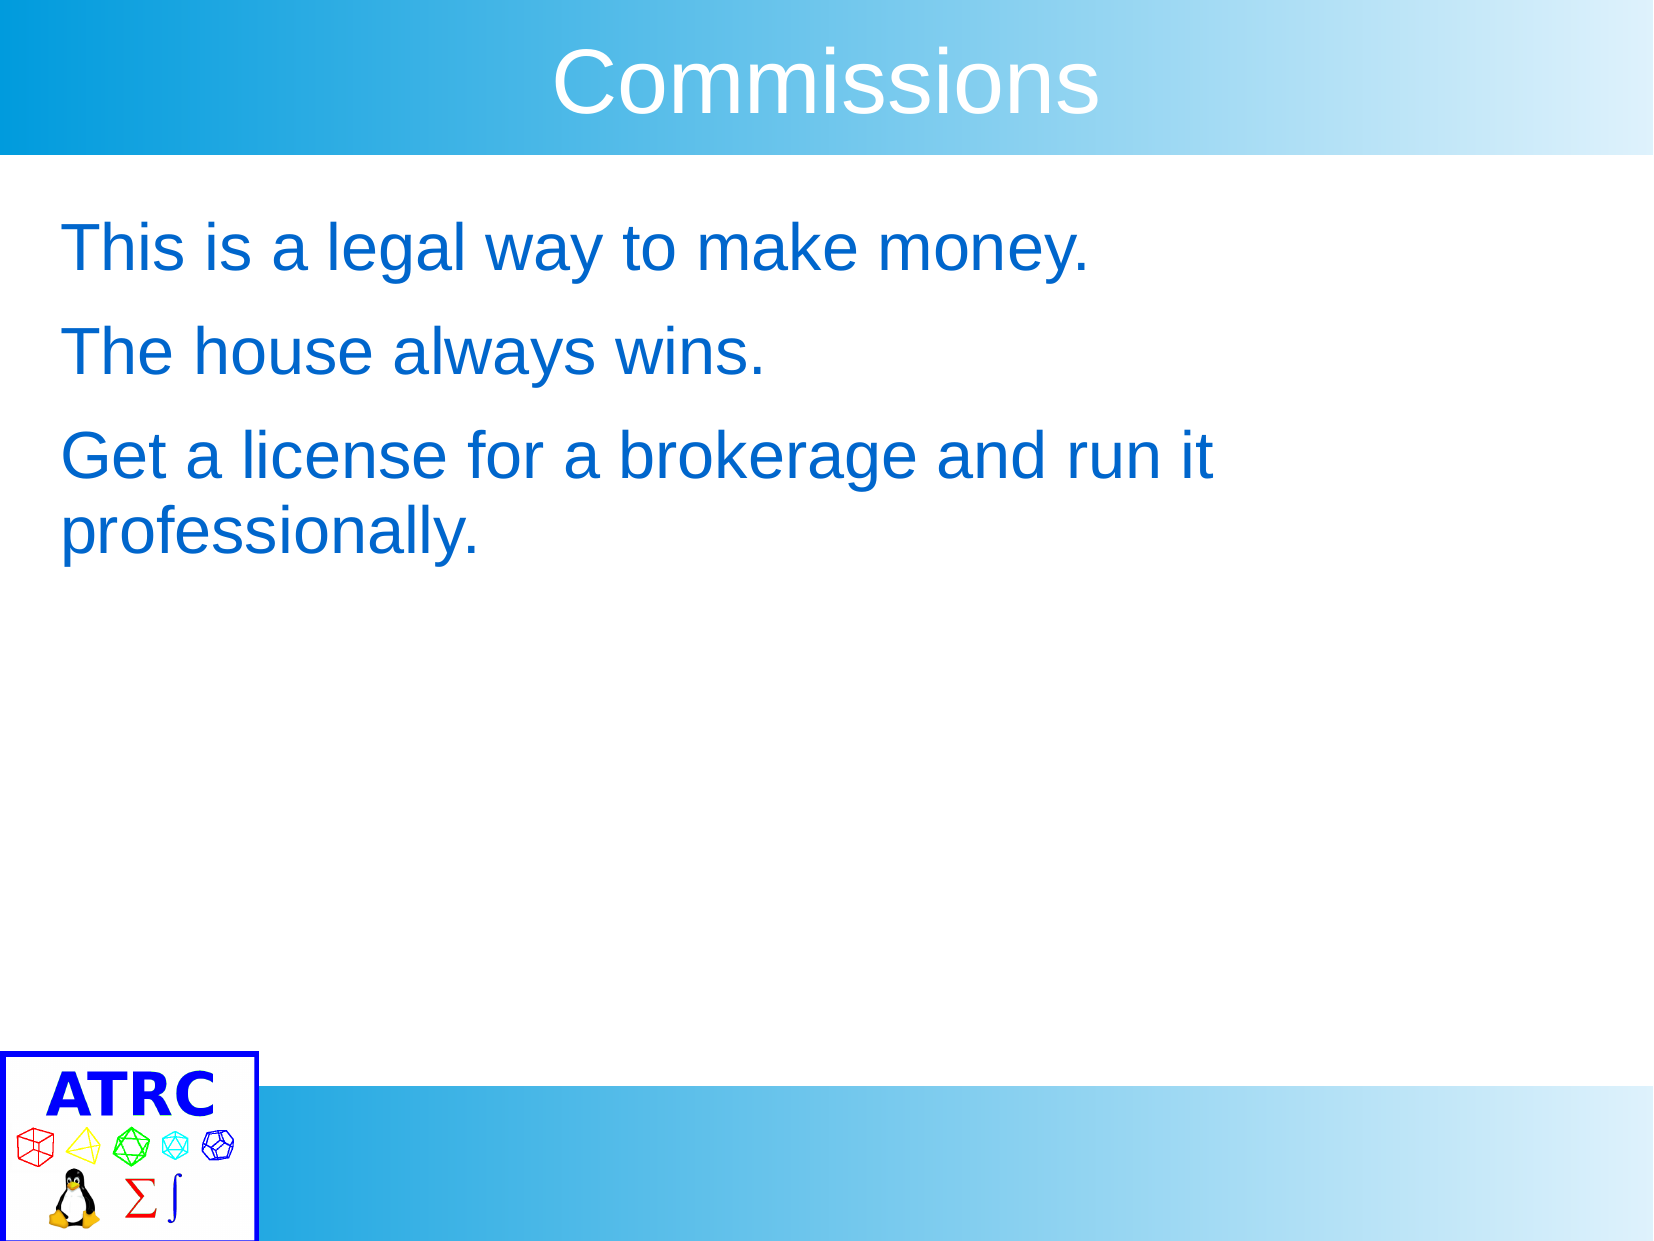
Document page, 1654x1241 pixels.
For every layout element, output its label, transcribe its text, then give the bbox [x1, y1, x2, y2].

list This is a legal way to make money. The house always wins. Get a license for a brokerage and run it professionally. [60, 210, 1549, 930]
picture [0, 1051, 259, 1241]
title Commissions [82, 30, 1571, 135]
